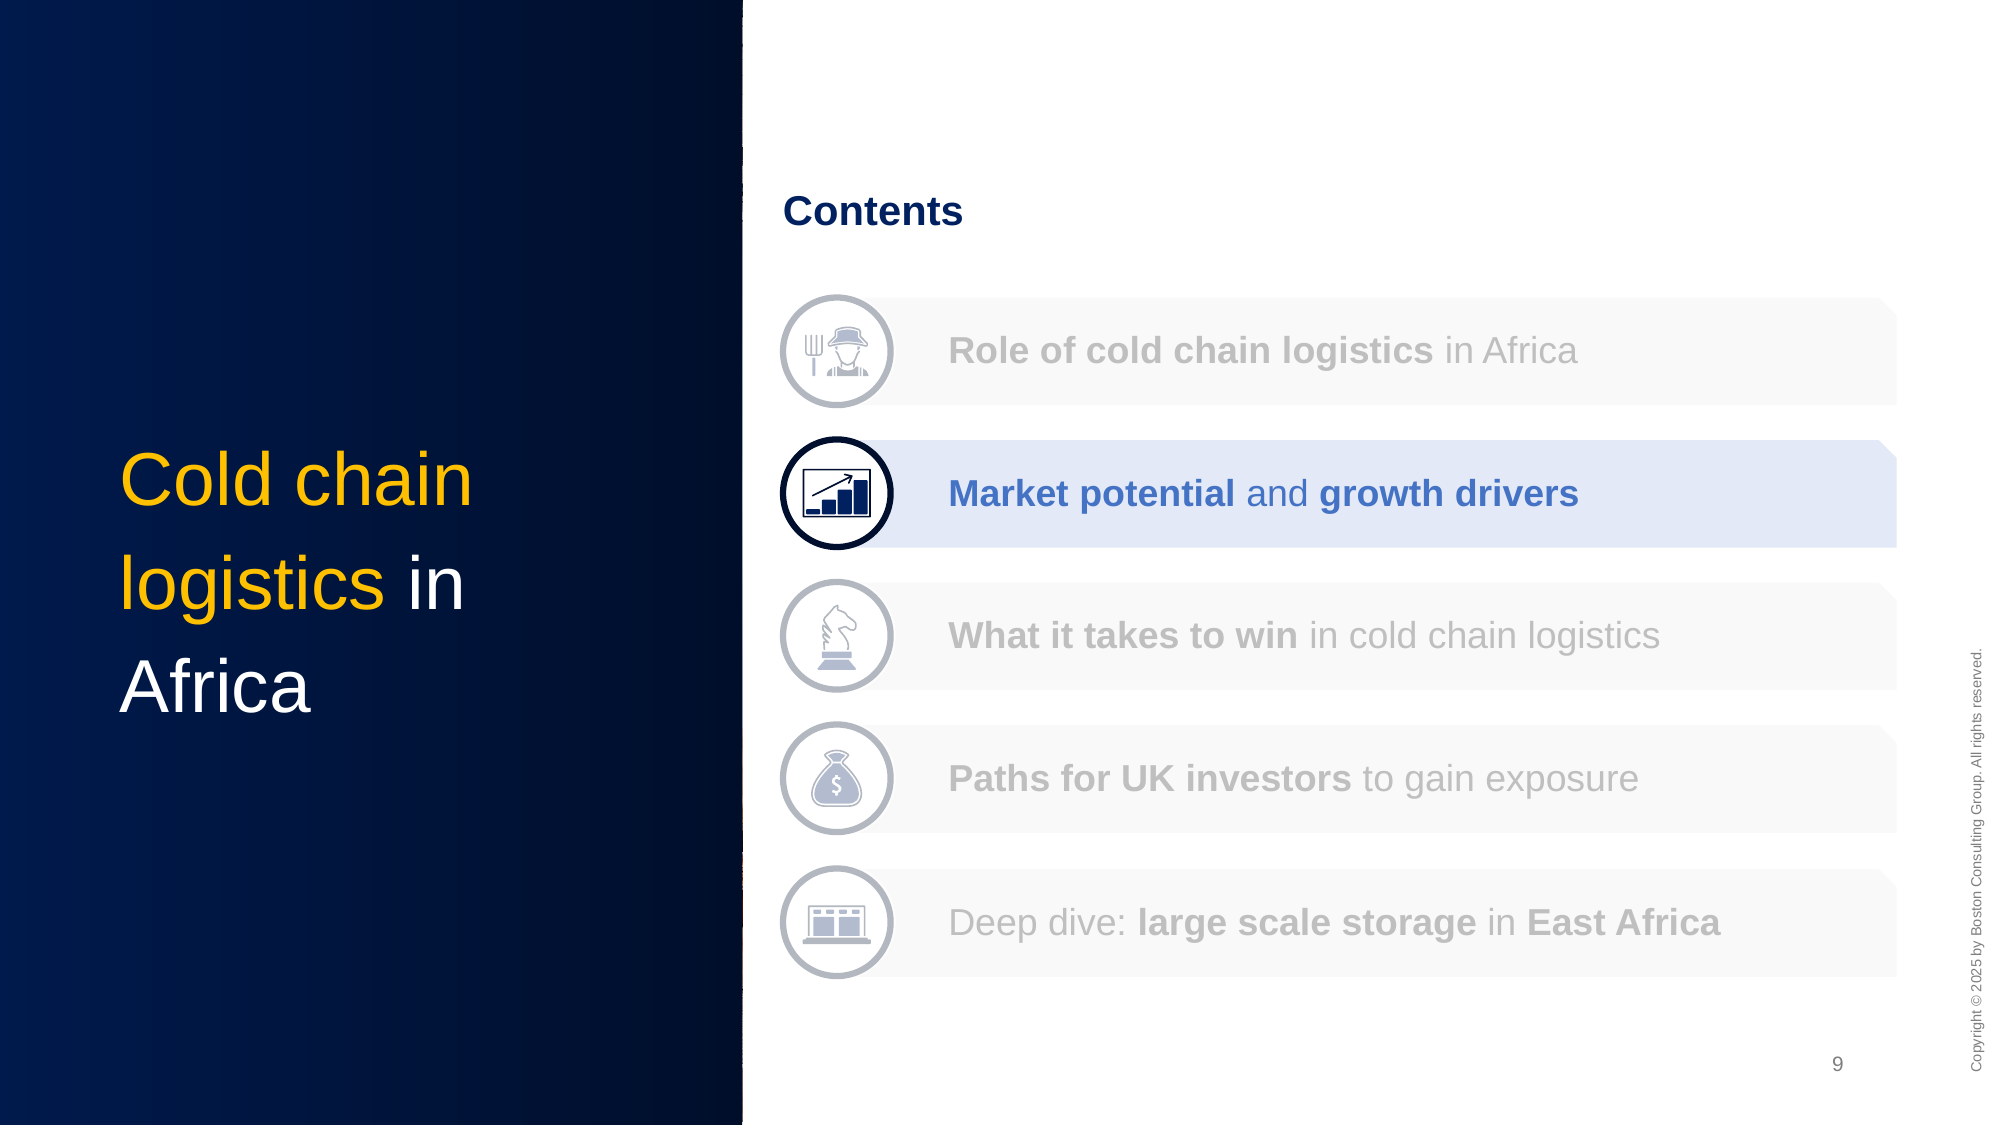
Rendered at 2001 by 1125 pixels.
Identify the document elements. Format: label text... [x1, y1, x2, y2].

text_box [777, 292, 948, 411]
text_box What it takes to win in cold chain logistics [948, 582, 1897, 691]
text_box Cold chain logistics in Africa [103, 409, 665, 730]
text_box [777, 862, 948, 981]
text_box Paths for UK investors to gain exposure [948, 725, 1897, 833]
text_box [777, 576, 948, 695]
text_box [777, 719, 948, 838]
text_box Contents [783, 176, 1897, 247]
text_box Deep dive: large scale storage in East Africa [948, 869, 1897, 977]
text_box [783, 439, 948, 548]
text_box Role of cold chain logistics in Africa [948, 297, 1897, 406]
text_box Market potential and growth drivers [948, 440, 1897, 548]
text_box [0, 0, 742, 1125]
